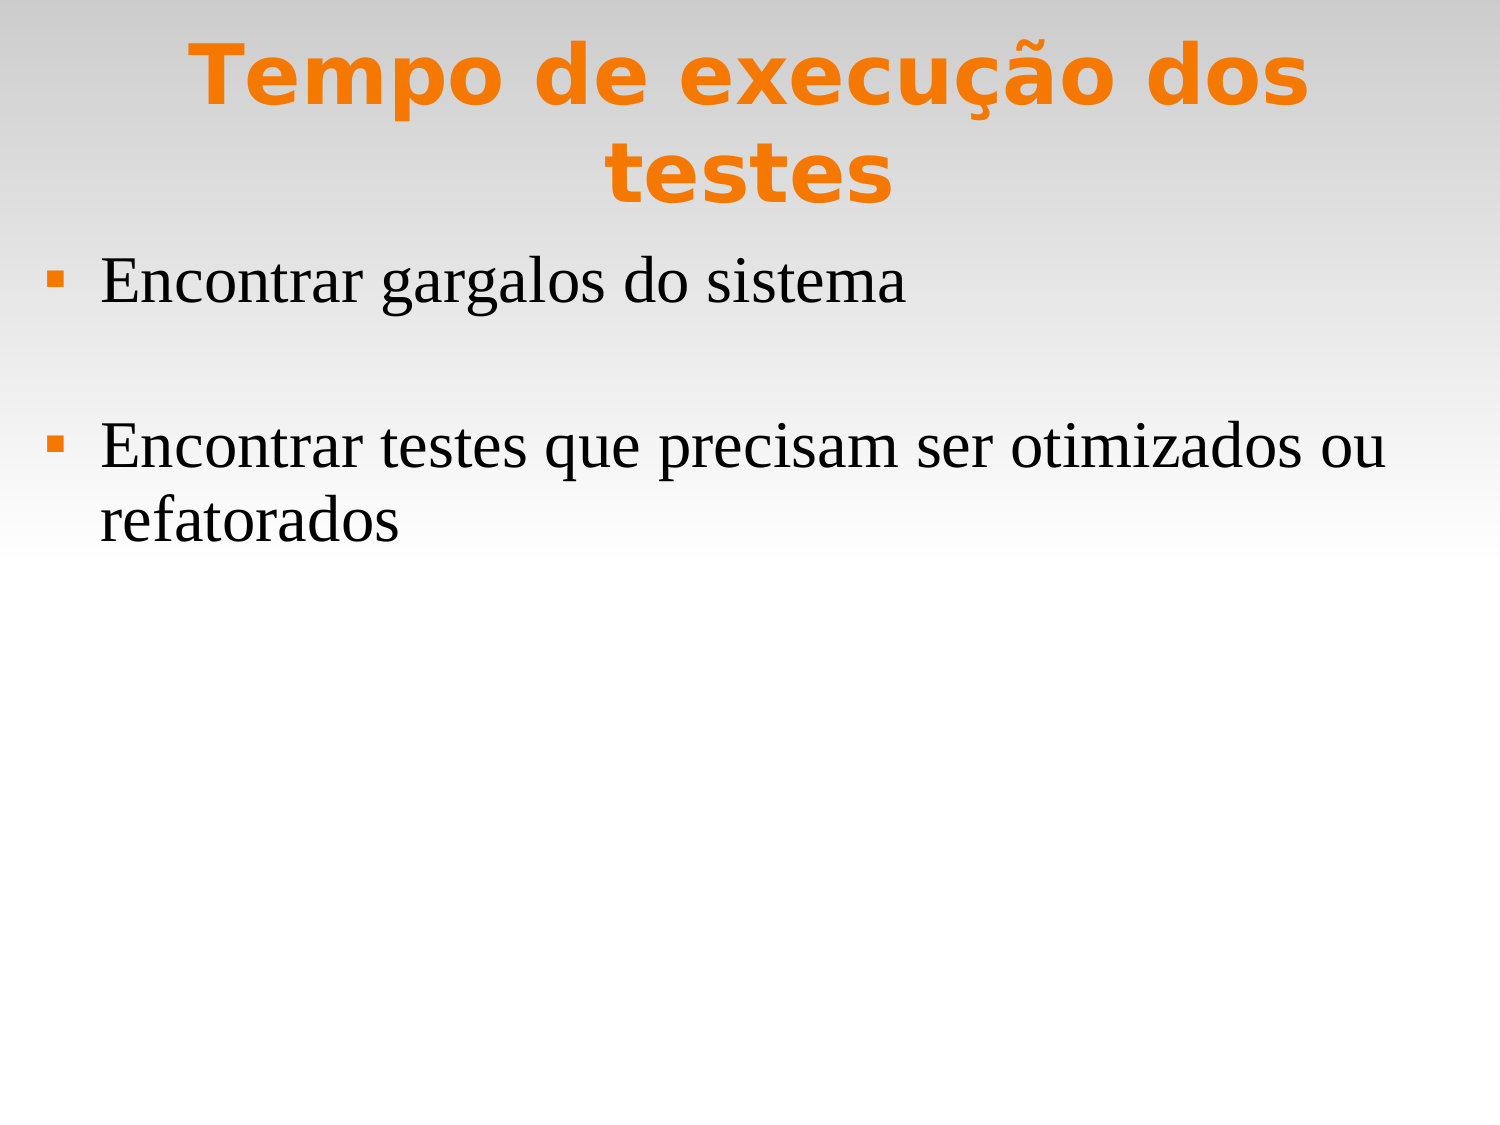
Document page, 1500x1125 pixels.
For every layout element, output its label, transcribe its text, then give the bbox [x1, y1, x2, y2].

title Tempo de execução dos testes [29, 20, 1471, 230]
list Encontrar gargalos do sistema Encontrar testes que precisam ser otimizados ou refatorados [29, 243, 1471, 1047]
